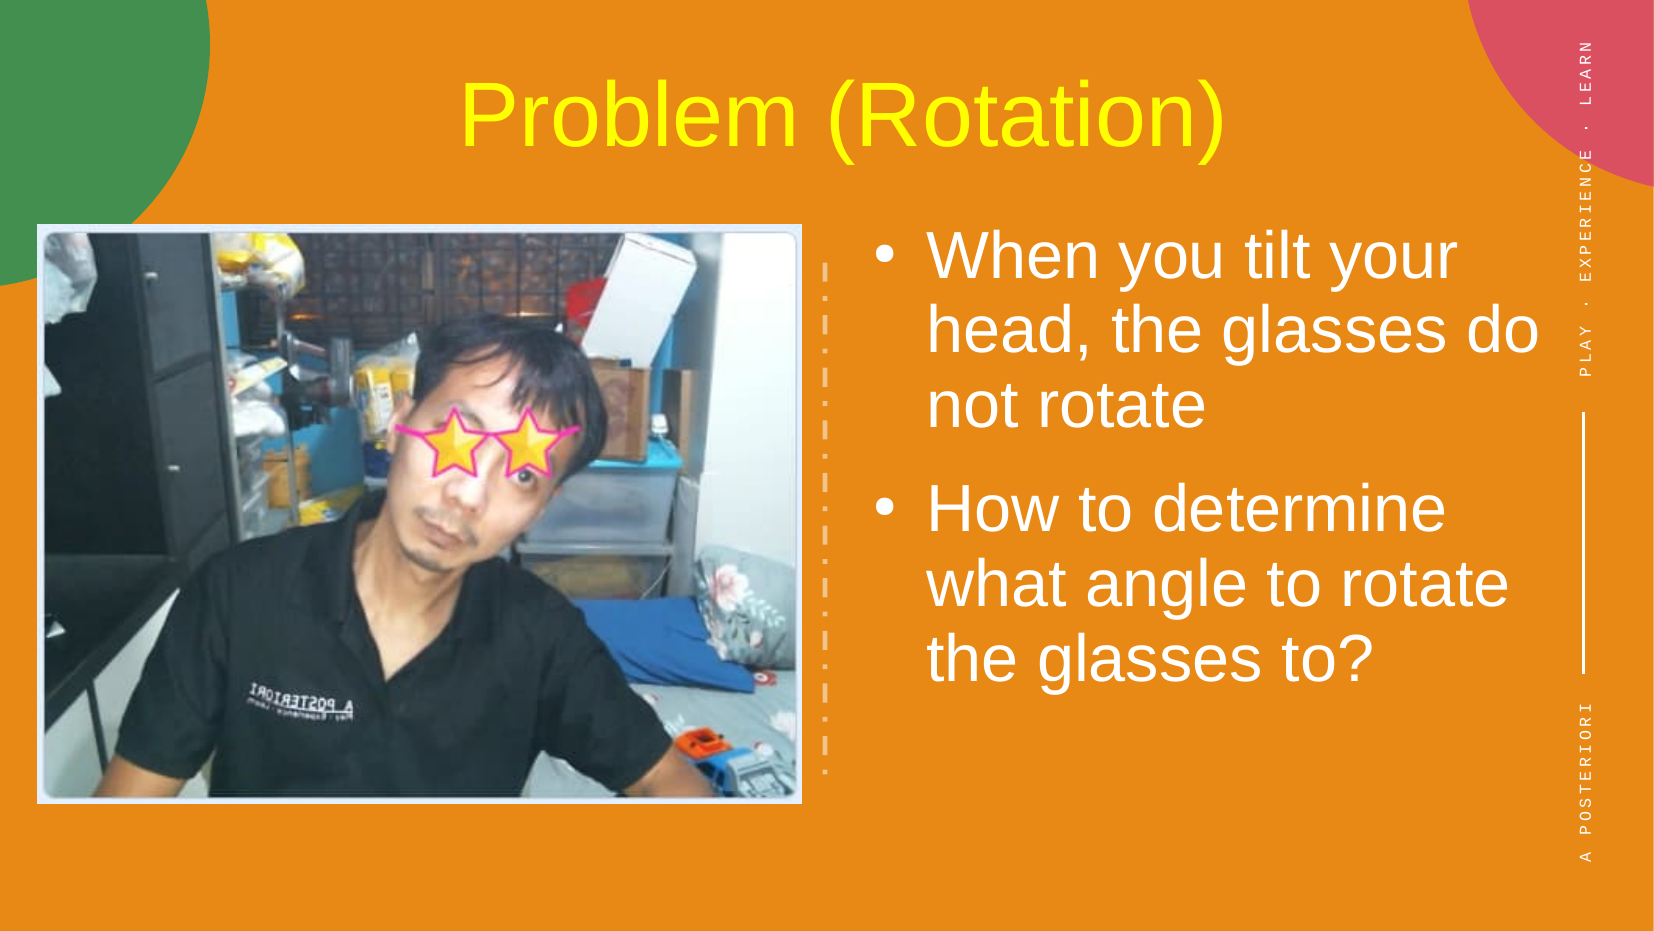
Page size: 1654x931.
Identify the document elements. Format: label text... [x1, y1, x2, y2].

list When you tilt your head, the glasses do not rotate How to determine what angle to rotate the glasses to? [855, 217, 1544, 826]
title Problem (Rotation) [187, 37, 1501, 193]
picture [37, 224, 802, 804]
